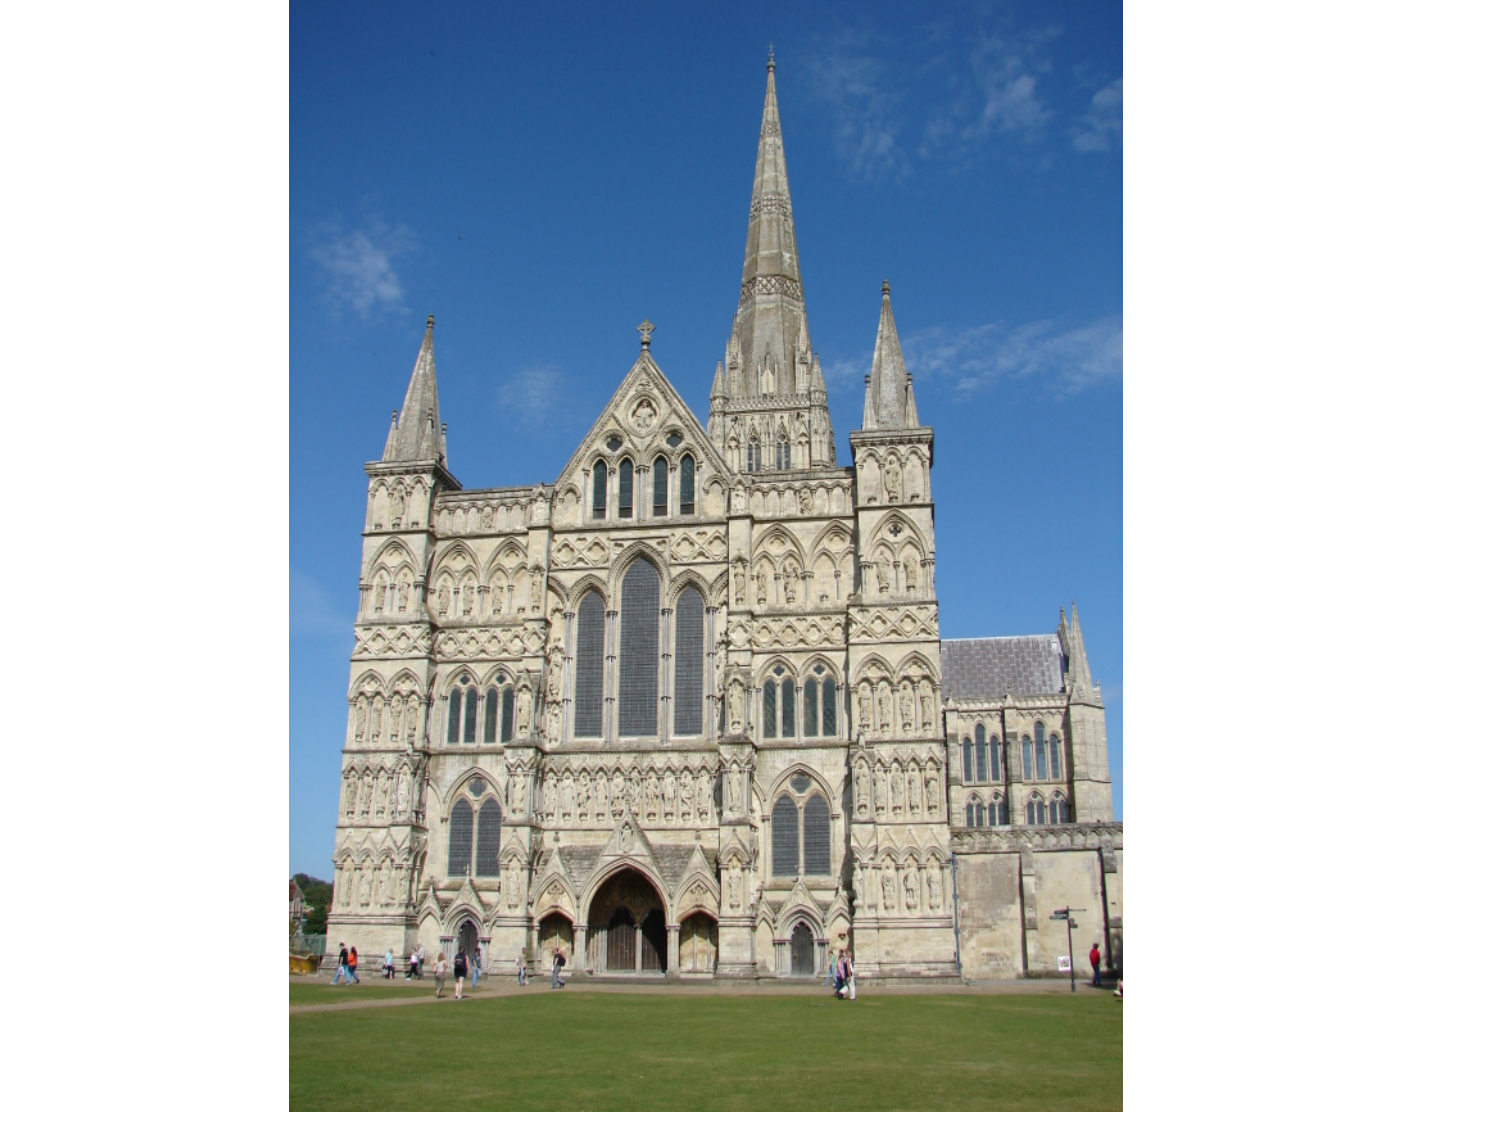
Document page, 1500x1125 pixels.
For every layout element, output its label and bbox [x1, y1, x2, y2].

picture [289, 0, 1123, 1112]
